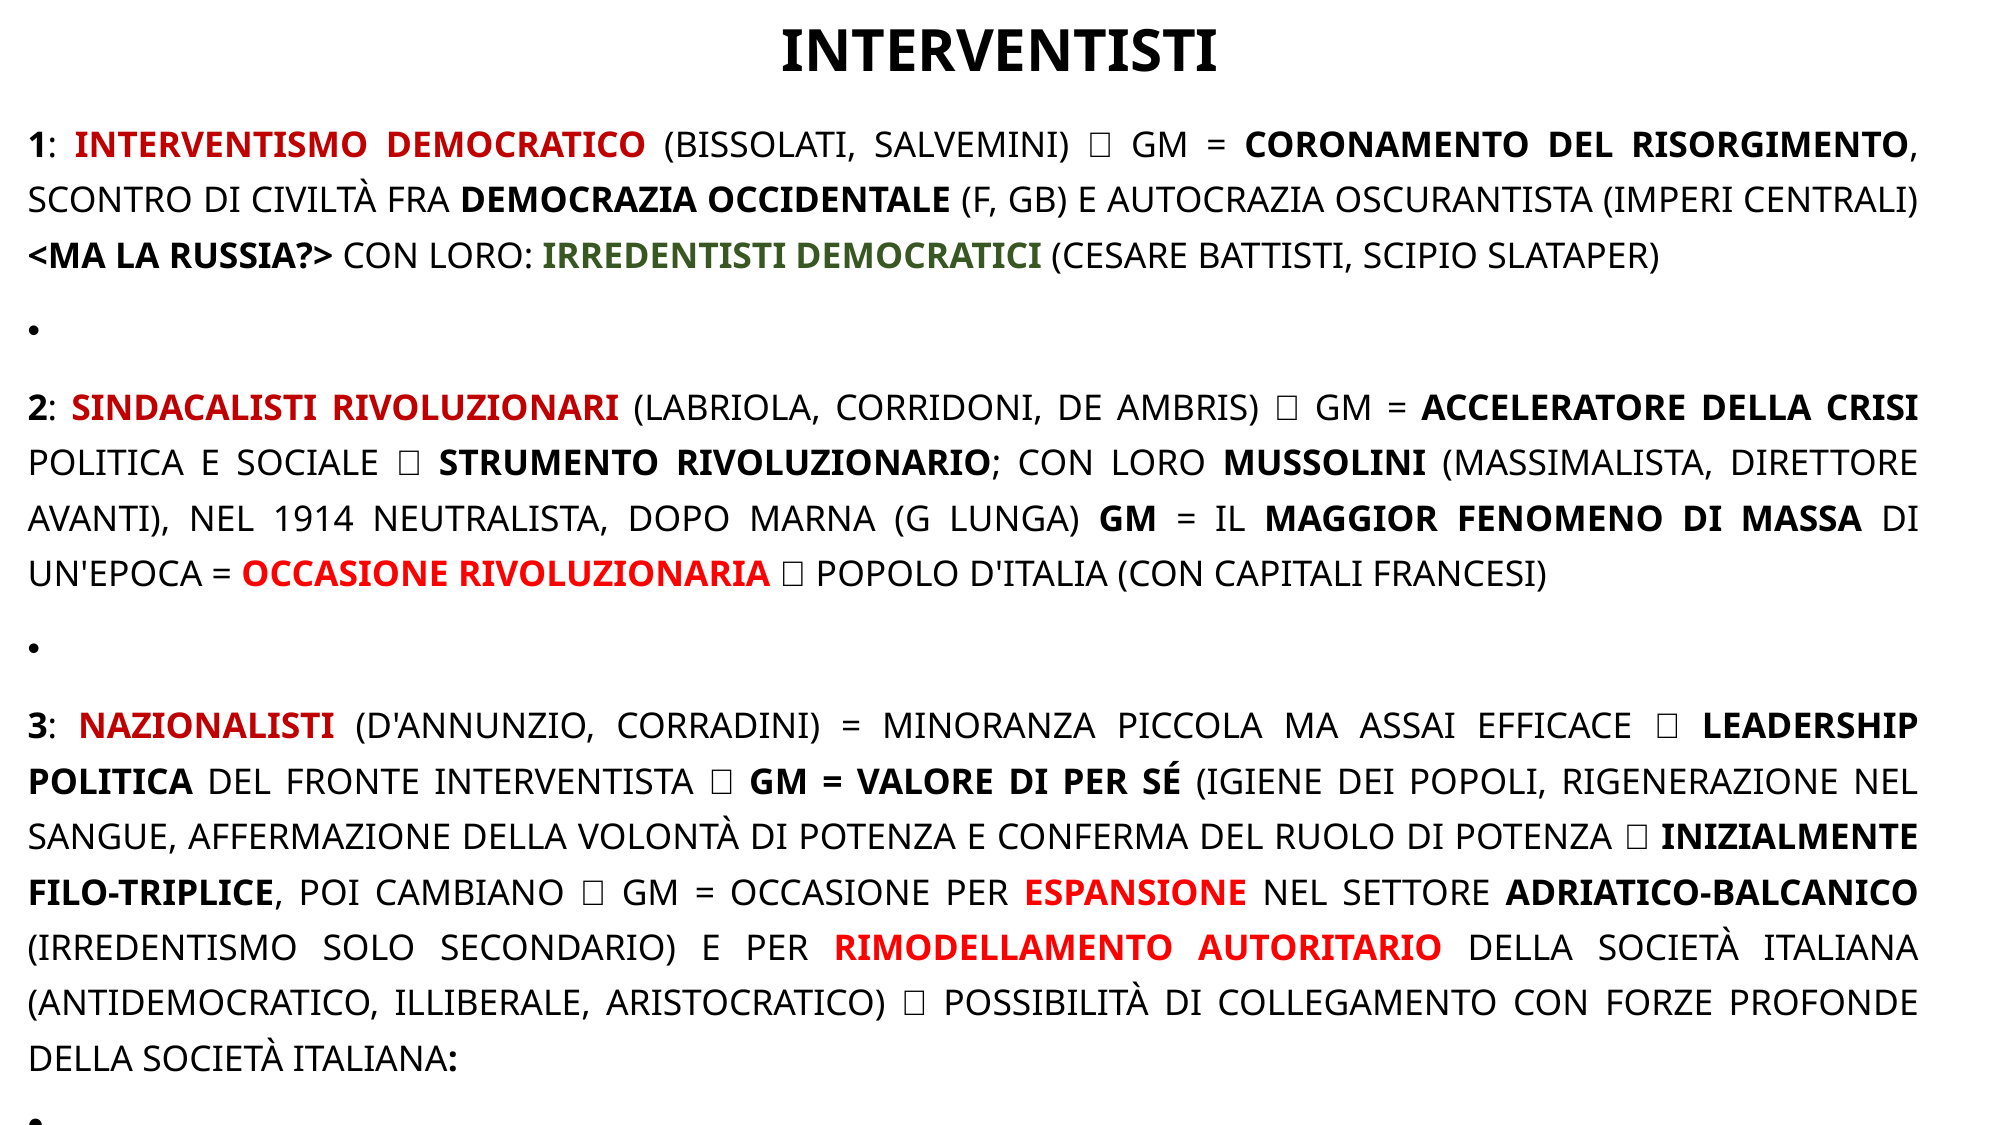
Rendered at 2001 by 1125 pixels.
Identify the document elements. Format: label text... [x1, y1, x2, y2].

list 1: INTERVENTISMO DEMOCRATICO (BISSOLATI, SALVEMINI)  GM = CORONAMENTO DEL RISORGIMENTO, SCONTRO DI CIVILTÀ FRA DEMOCRAZIA OCCIDENTALE (F, GB) E AUTOCRAZIA OSCURANTISTA (IMPERI CENTRALI) <MA LA RUSSIA?> CON LORO: IRREDENTISTI DEMOCRATICI (CESARE BATTISTI, SCIPIO SLATAPER) 2: SINDACALISTI RIVOLUZIONARI (LABRIOLA, CORRIDONI, DE AMBRIS)  GM = ACCELERATORE DELLA CRISI POLITICA E SOCIALE  STRUMENTO RIVOLUZIONARIO; CON LORO MUSSOLINI (MASSIMALISTA, DIRETTORE AVANTI), NEL 1914 NEUTRALISTA, DOPO MARNA (G LUNGA) GM = IL MAGGIOR FENOMENO DI MASSA DI UN'EPOCA = OCCASIONE RIVOLUZIONARIA  POPOLO D'ITALIA (CON CAPITALI FRANCESI) 3: NAZIONALISTI (D'ANNUNZIO, CORRADINI) = MINORANZA PICCOLA MA ASSAI EFFICACE  LEADERSHIP POLITICA DEL FRONTE INTERVENTISTA  GM = VALORE DI PER SÉ (IGIENE DEI POPOLI, RIGENERAZIONE NEL SANGUE, AFFERMAZIONE DELLA VOLONTÀ DI POTENZA E CONFERMA DEL RUOLO DI POTENZA  INIZIALMENTE FILO-TRIPLICE, POI CAMBIANO  GM = OCCASIONE PER ESPANSIONE NEL SETTORE ADRIATICO-BALCANICO (IRREDENTISMO SOLO SECONDARIO) E PER RIMODELLAMENTO AUTORITARIO DELLA SOCIETÀ ITALIANA (ANTIDEMOCRATICO, ILLIBERALE, ARISTOCRATICO)  POSSIBILITÀ DI COLLEGAMENTO CON FORZE PROFONDE DELLA SOCIETÀ ITALIANA: [12, 101, 1977, 1112]
title Interventisti [137, 13, 1863, 68]
